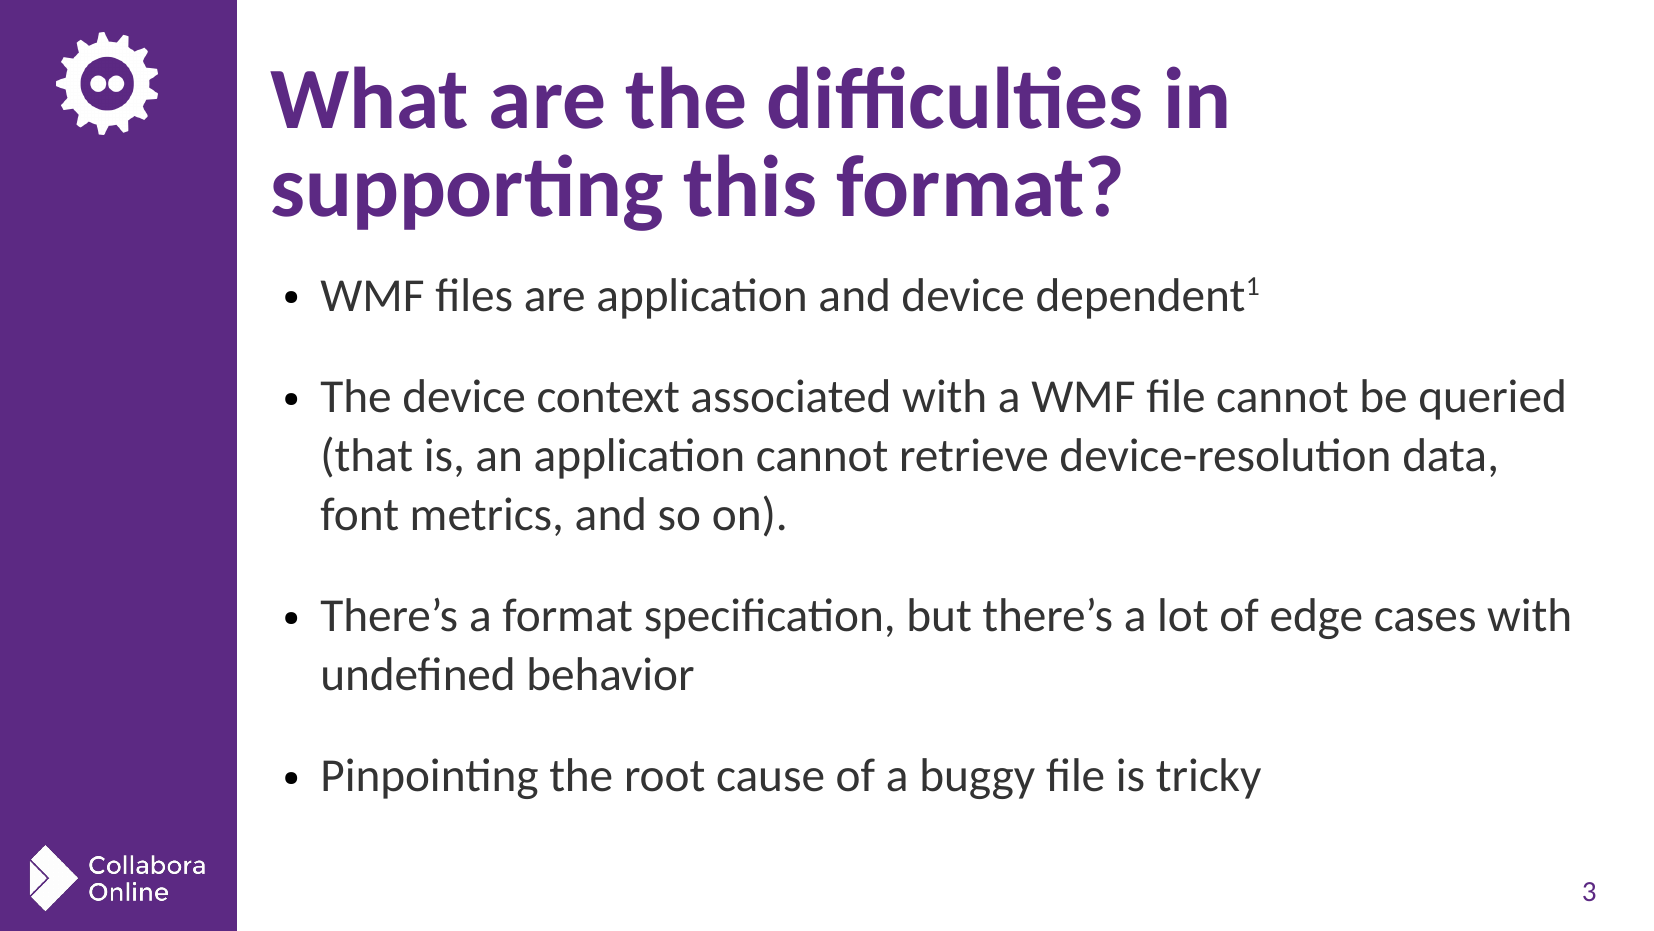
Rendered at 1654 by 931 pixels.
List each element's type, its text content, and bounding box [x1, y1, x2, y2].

picture [25, 840, 209, 916]
picture [56, 32, 158, 135]
title What are the difficulties in supporting this format? [270, 0, 1583, 239]
list WMF files are application and device dependent1 The device context associated with a WMF file cannot be queried (that is, an application cannot retrieve device-resolution data, font metrics, and so on). There’s a format specification, but there’s a lot of edge cases with undefined behavior Pinpointing the root cause of a buggy file is tricky [270, 174, 1576, 824]
